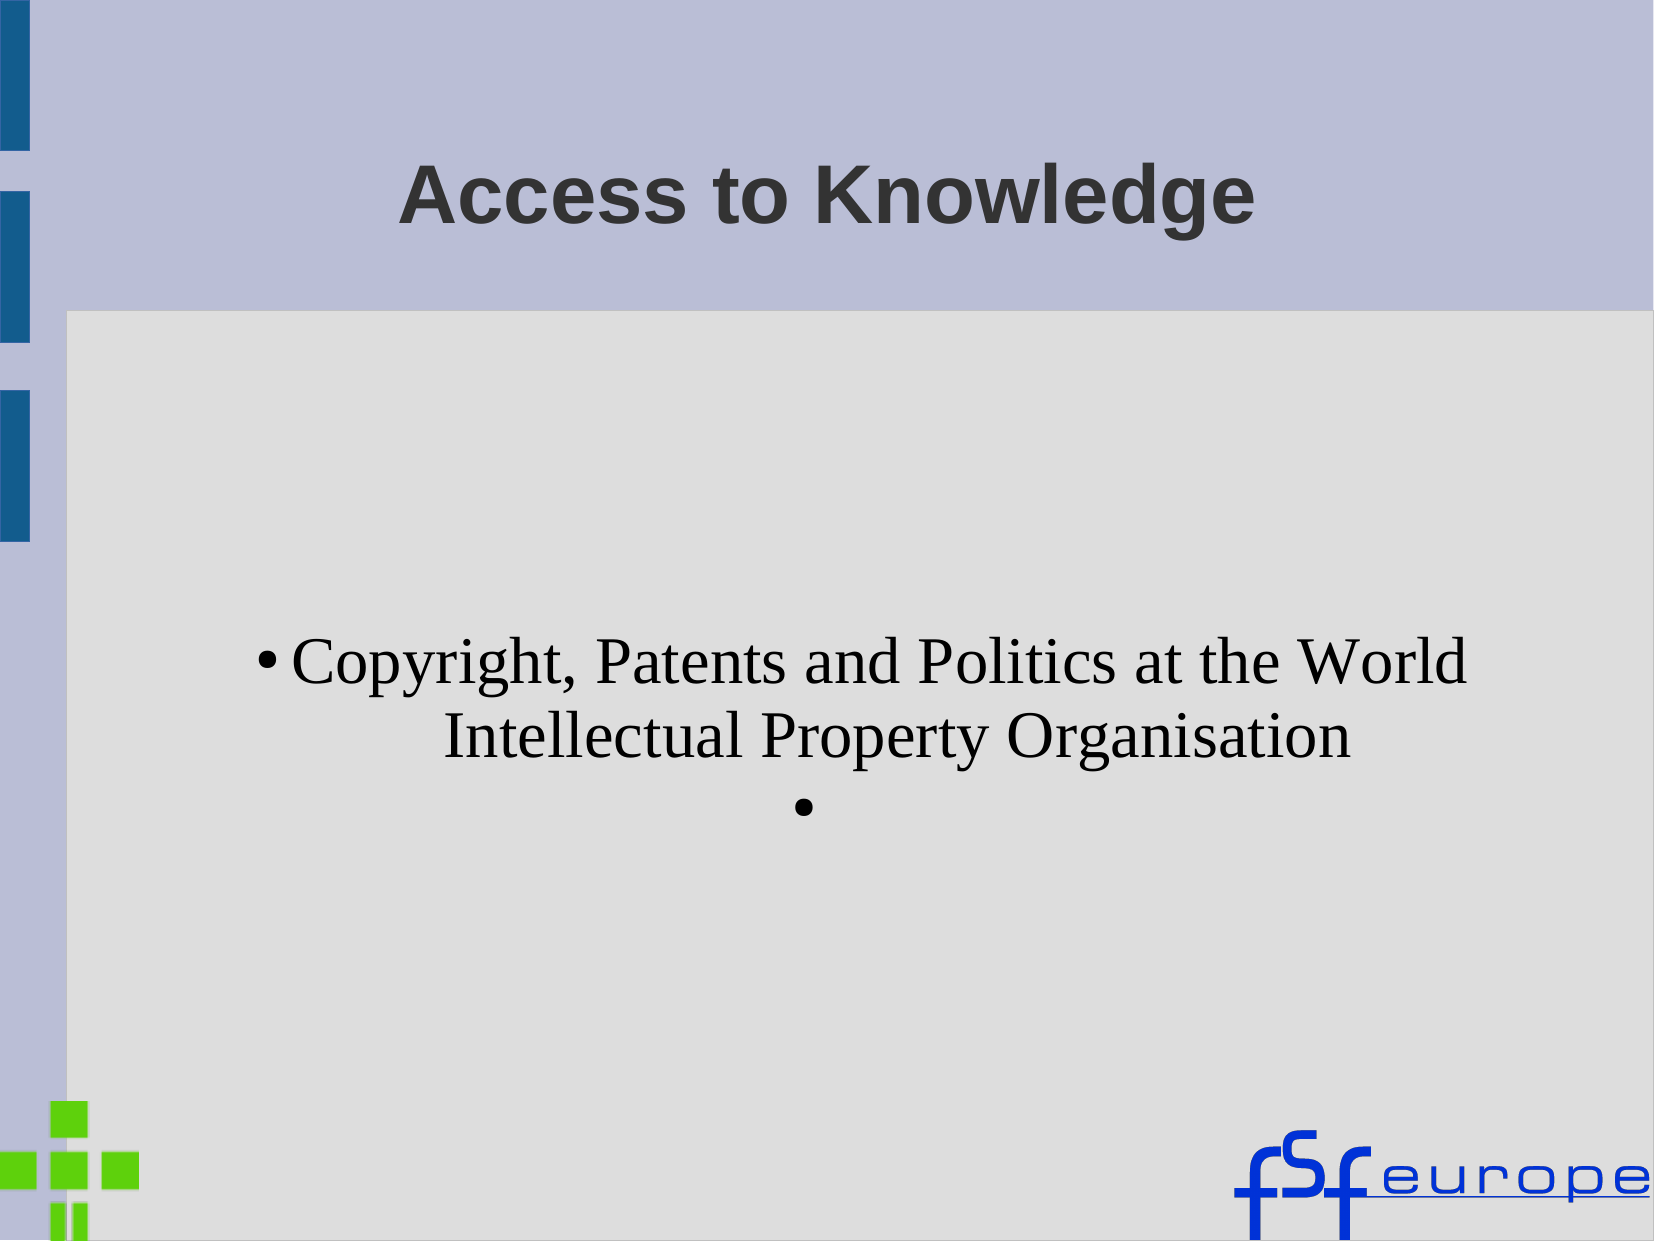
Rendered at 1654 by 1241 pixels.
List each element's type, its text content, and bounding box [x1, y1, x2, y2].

picture [0, 1101, 139, 1241]
picture [1230, 1129, 1654, 1241]
subtitle Copyright, Patents and Politics at the World Intellectual Property Organisation [121, 344, 1534, 1127]
title Access to Knowledge [121, 91, 1534, 299]
